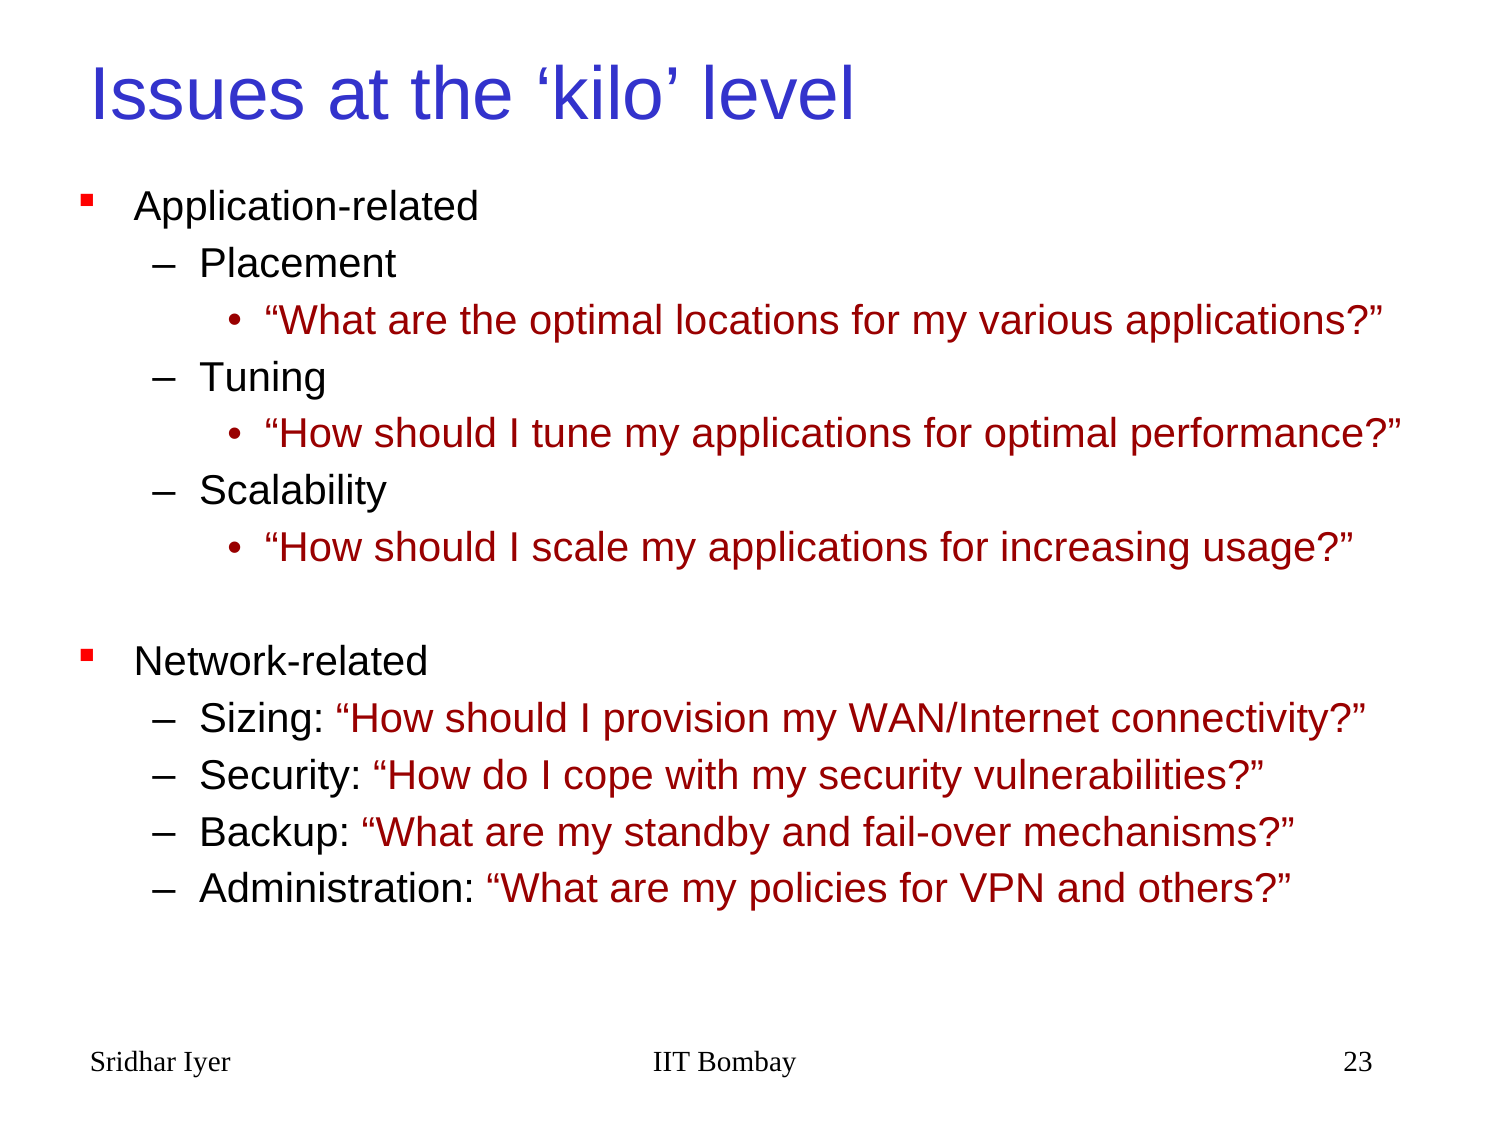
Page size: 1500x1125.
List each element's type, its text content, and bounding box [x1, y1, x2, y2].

list Application-related Placement “What are the optimal locations for my various applications?” Tuning “How should I tune my applications for optimal performance?” Scalability “How should I scale my applications for increasing usage?” Network-related Sizing: “How should I provision my WAN/Internet connectivity?” Security: “How do I cope with my security vulnerabilities?” Backup: “What are my standby and fail-over mechanisms?” Administration: “What are my policies for VPN and others?” [62, 174, 1426, 1026]
title Issues at the ‘kilo’ level [75, 0, 1351, 174]
